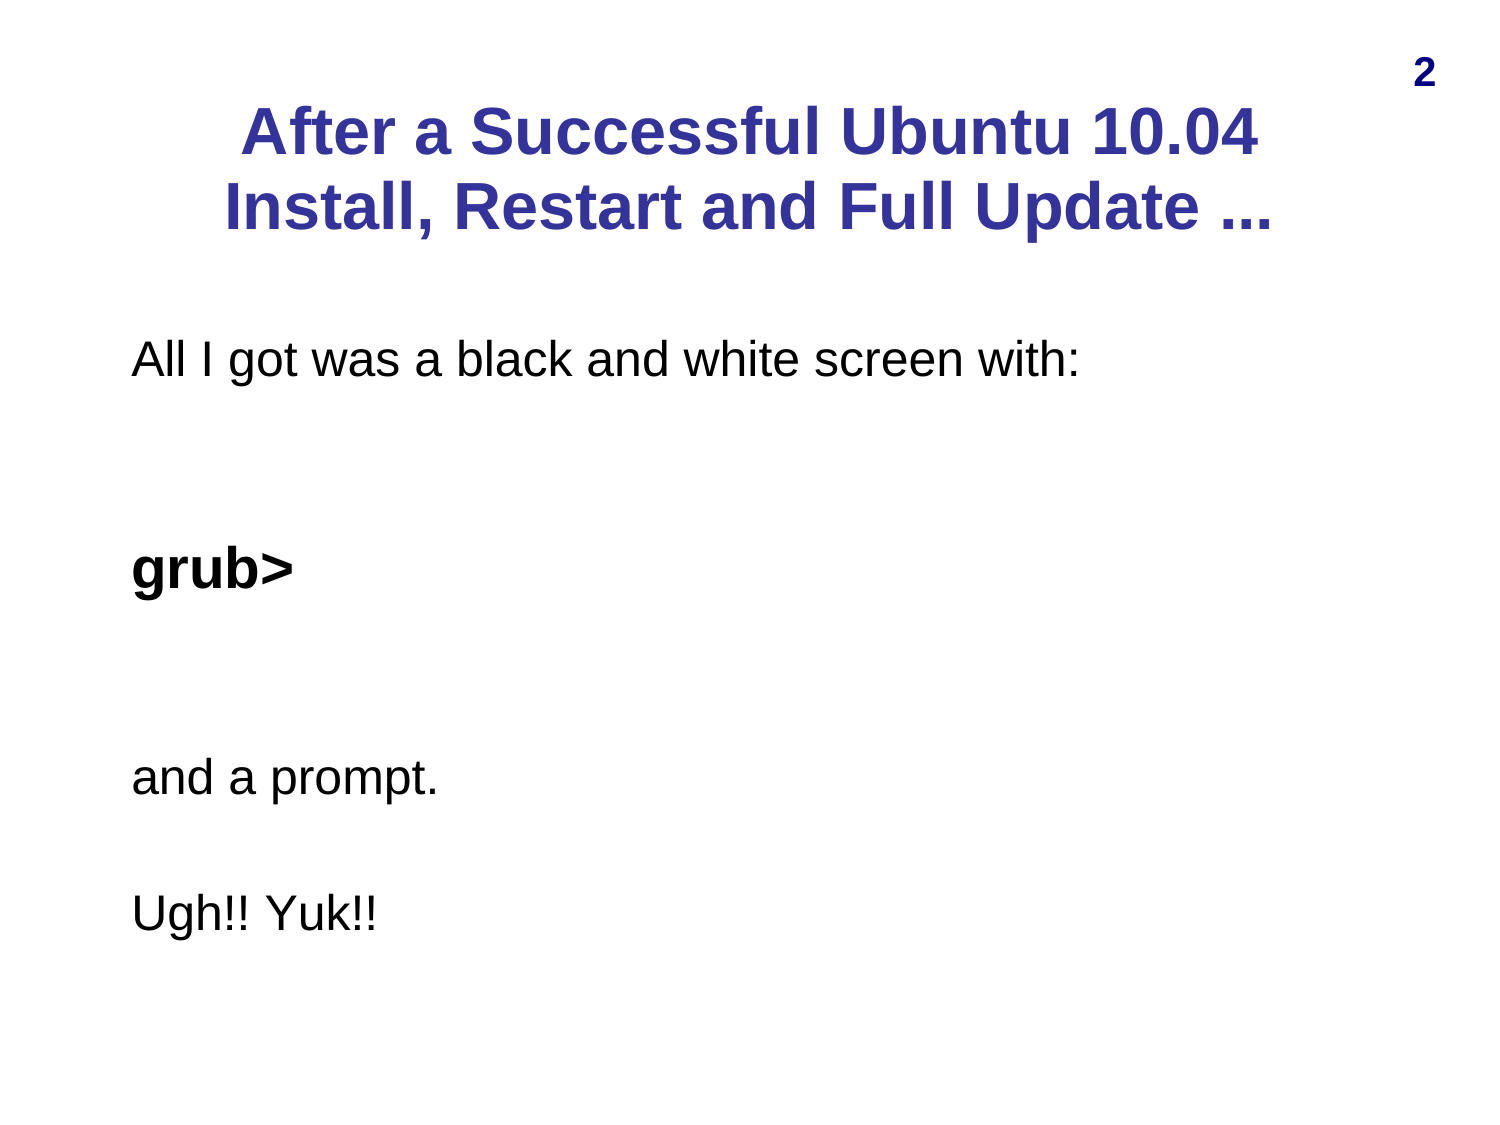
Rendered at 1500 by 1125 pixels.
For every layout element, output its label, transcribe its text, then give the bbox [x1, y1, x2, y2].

title After a Successful Ubuntu 10.04 Install, Restart and Full Update ... [112, 86, 1388, 252]
text_box 2 [1387, 37, 1463, 103]
list All I got was a black and white screen with: grub> and a prompt. Ugh!! Yuk!! [75, 262, 1426, 991]
